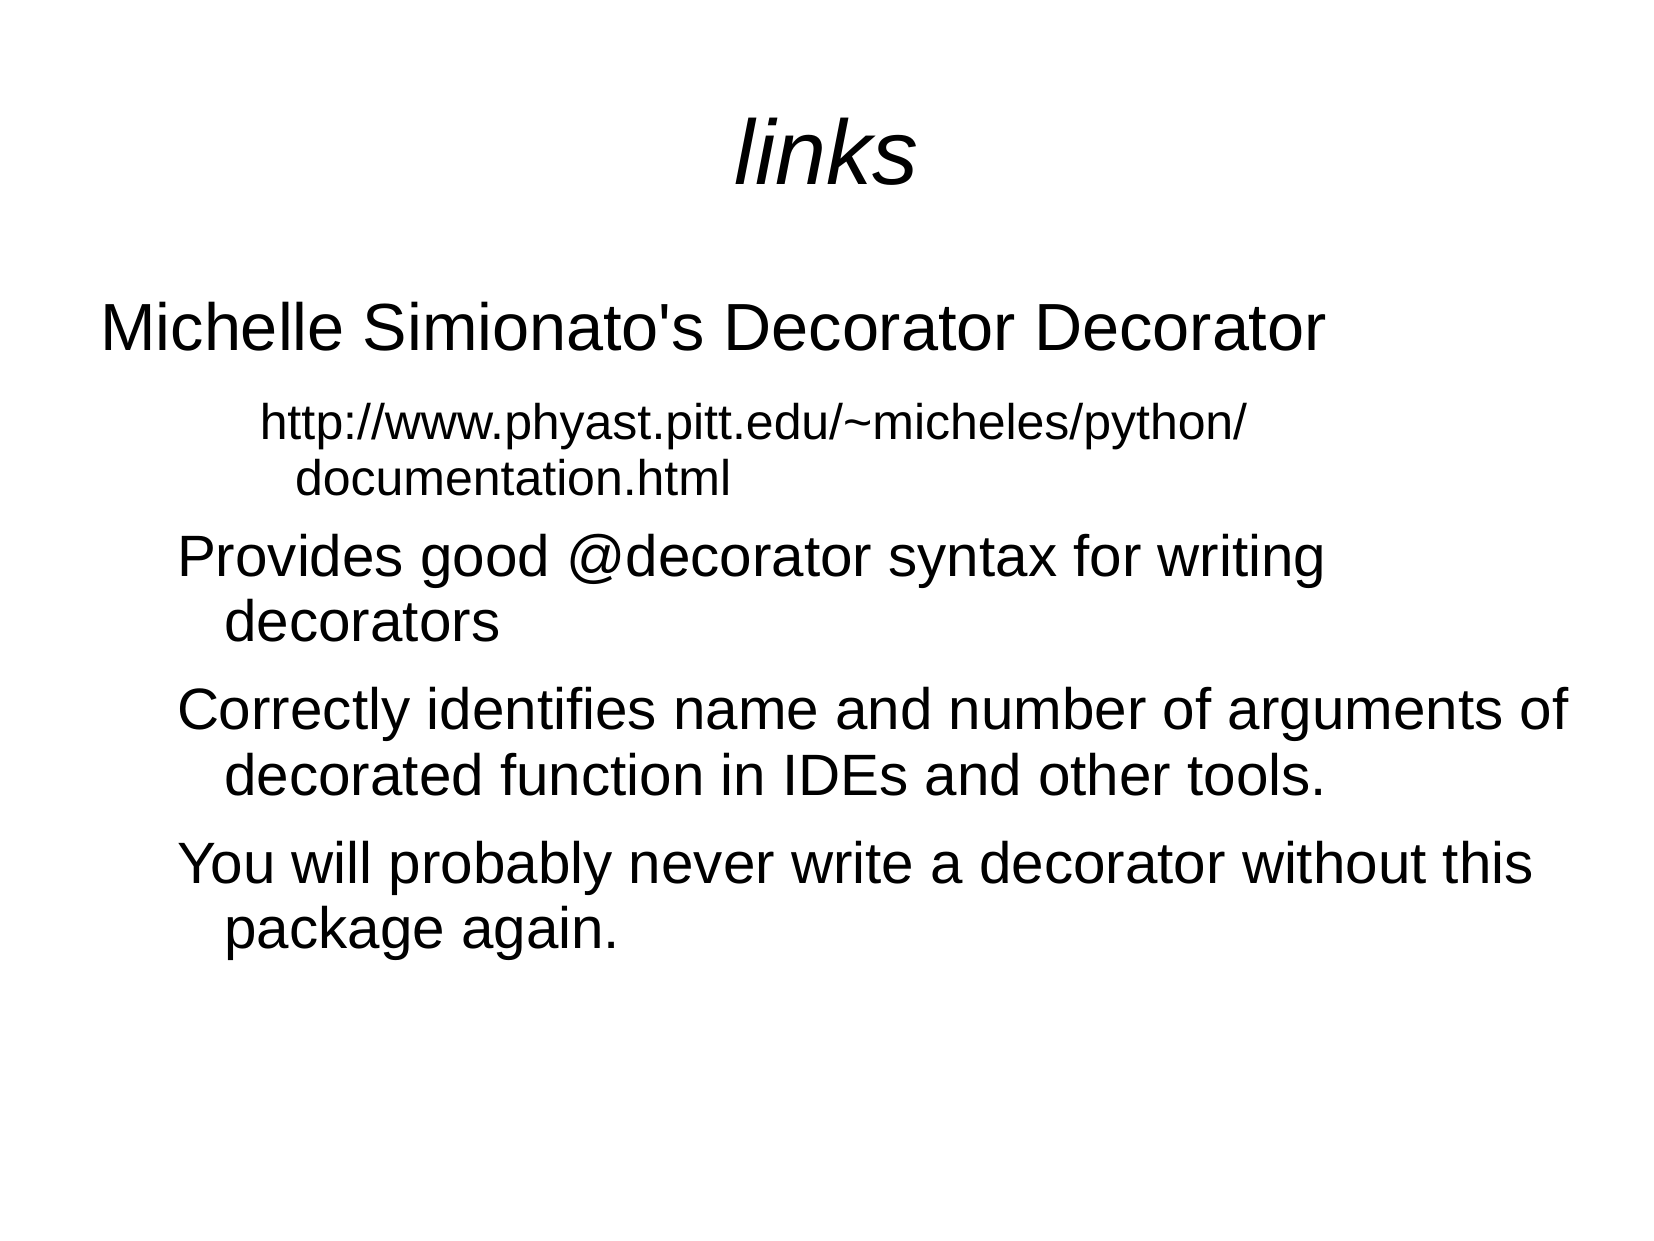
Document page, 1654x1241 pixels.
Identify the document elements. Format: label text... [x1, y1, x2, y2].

title links [82, 56, 1571, 250]
list Michelle Simionato's Decorator Decorator http://www.phyast.pitt.edu/~micheles/python/documentation.html Provides good @decorator syntax for writing decorators Correctly identifies name and number of arguments of decorated function in IDEs and other tools. You will probably never write a decorator without this package again. [82, 290, 1571, 1152]
